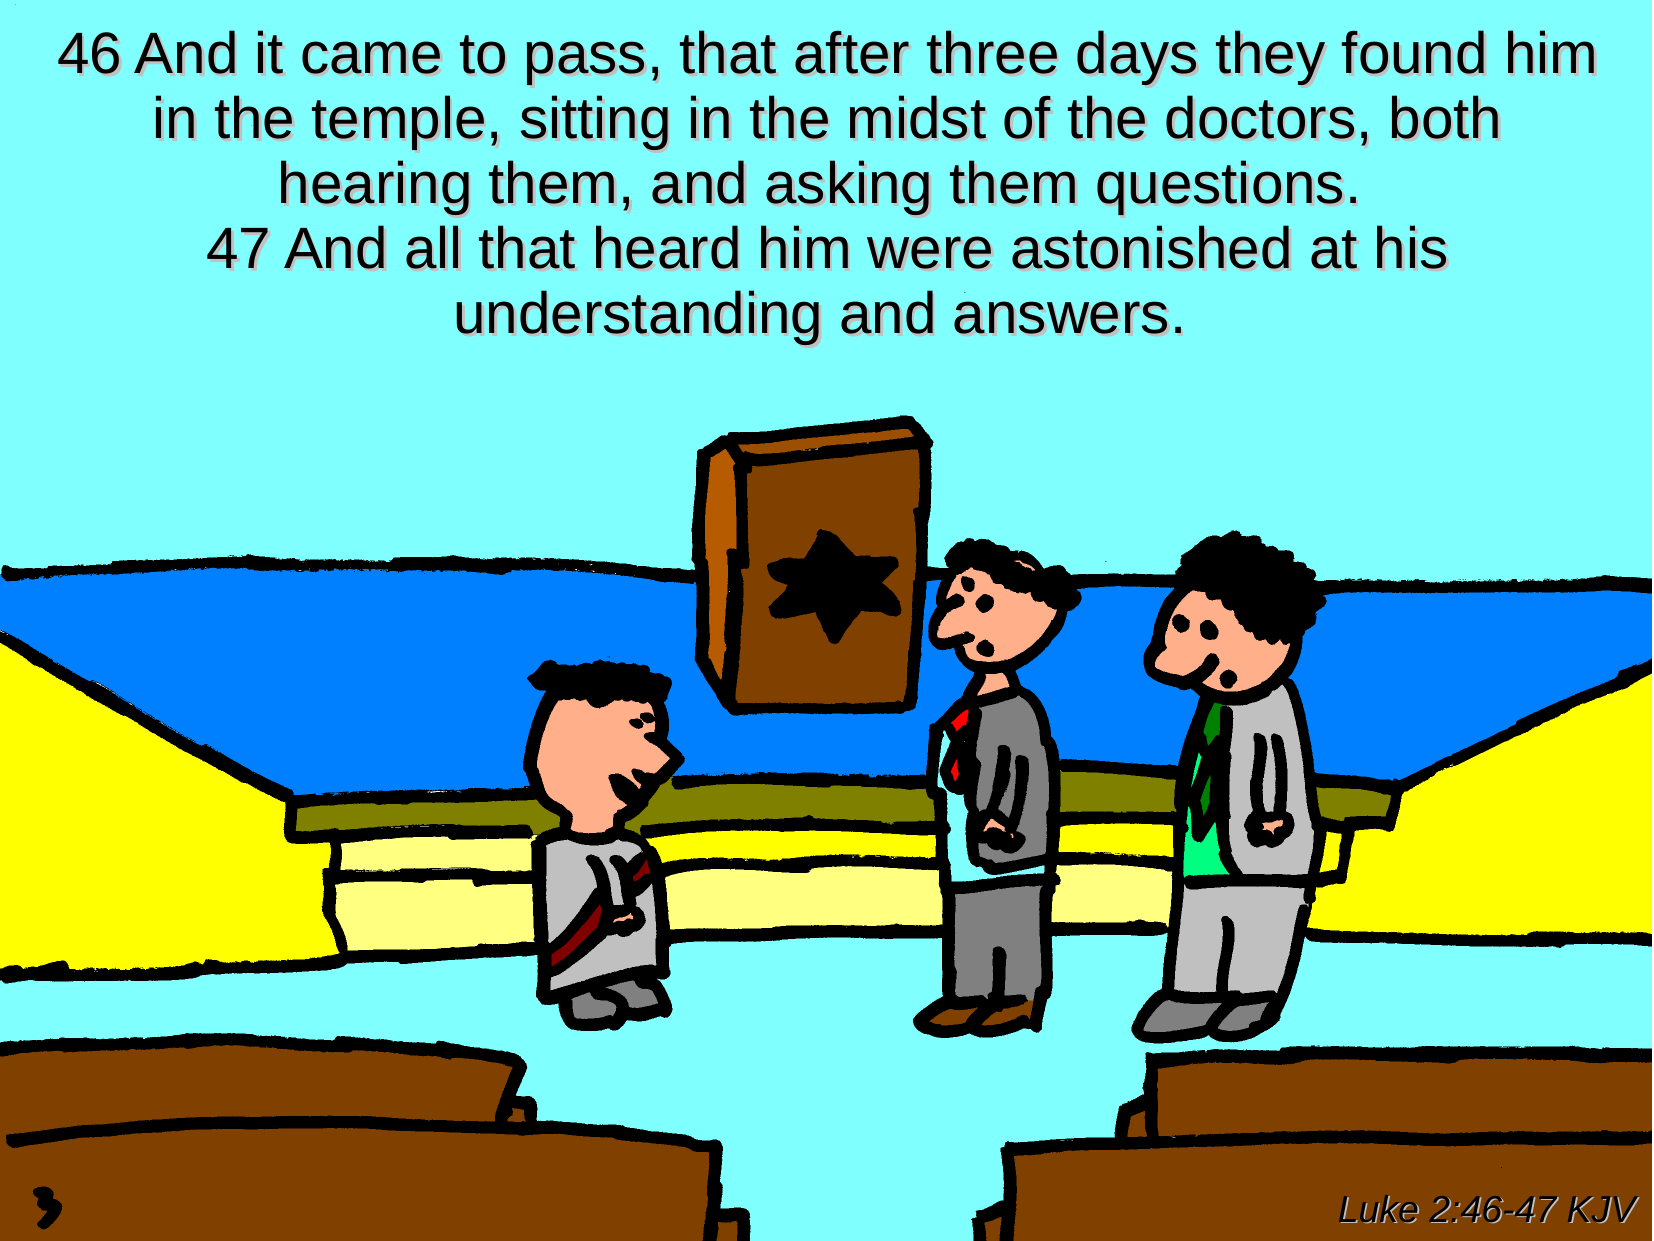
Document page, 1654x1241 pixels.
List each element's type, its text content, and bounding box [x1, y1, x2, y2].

text_box Luke 2:46-47 KJV [1312, 1180, 1651, 1238]
text_box 46 And it came to pass, that after three days they found him in the temple, sitting in the midst of the doctors, both hearing them, and asking them questions. 47 And all that heard him were astonished at his understanding and answers. [37, 13, 1620, 353]
picture [0, 0, 1652, 1241]
